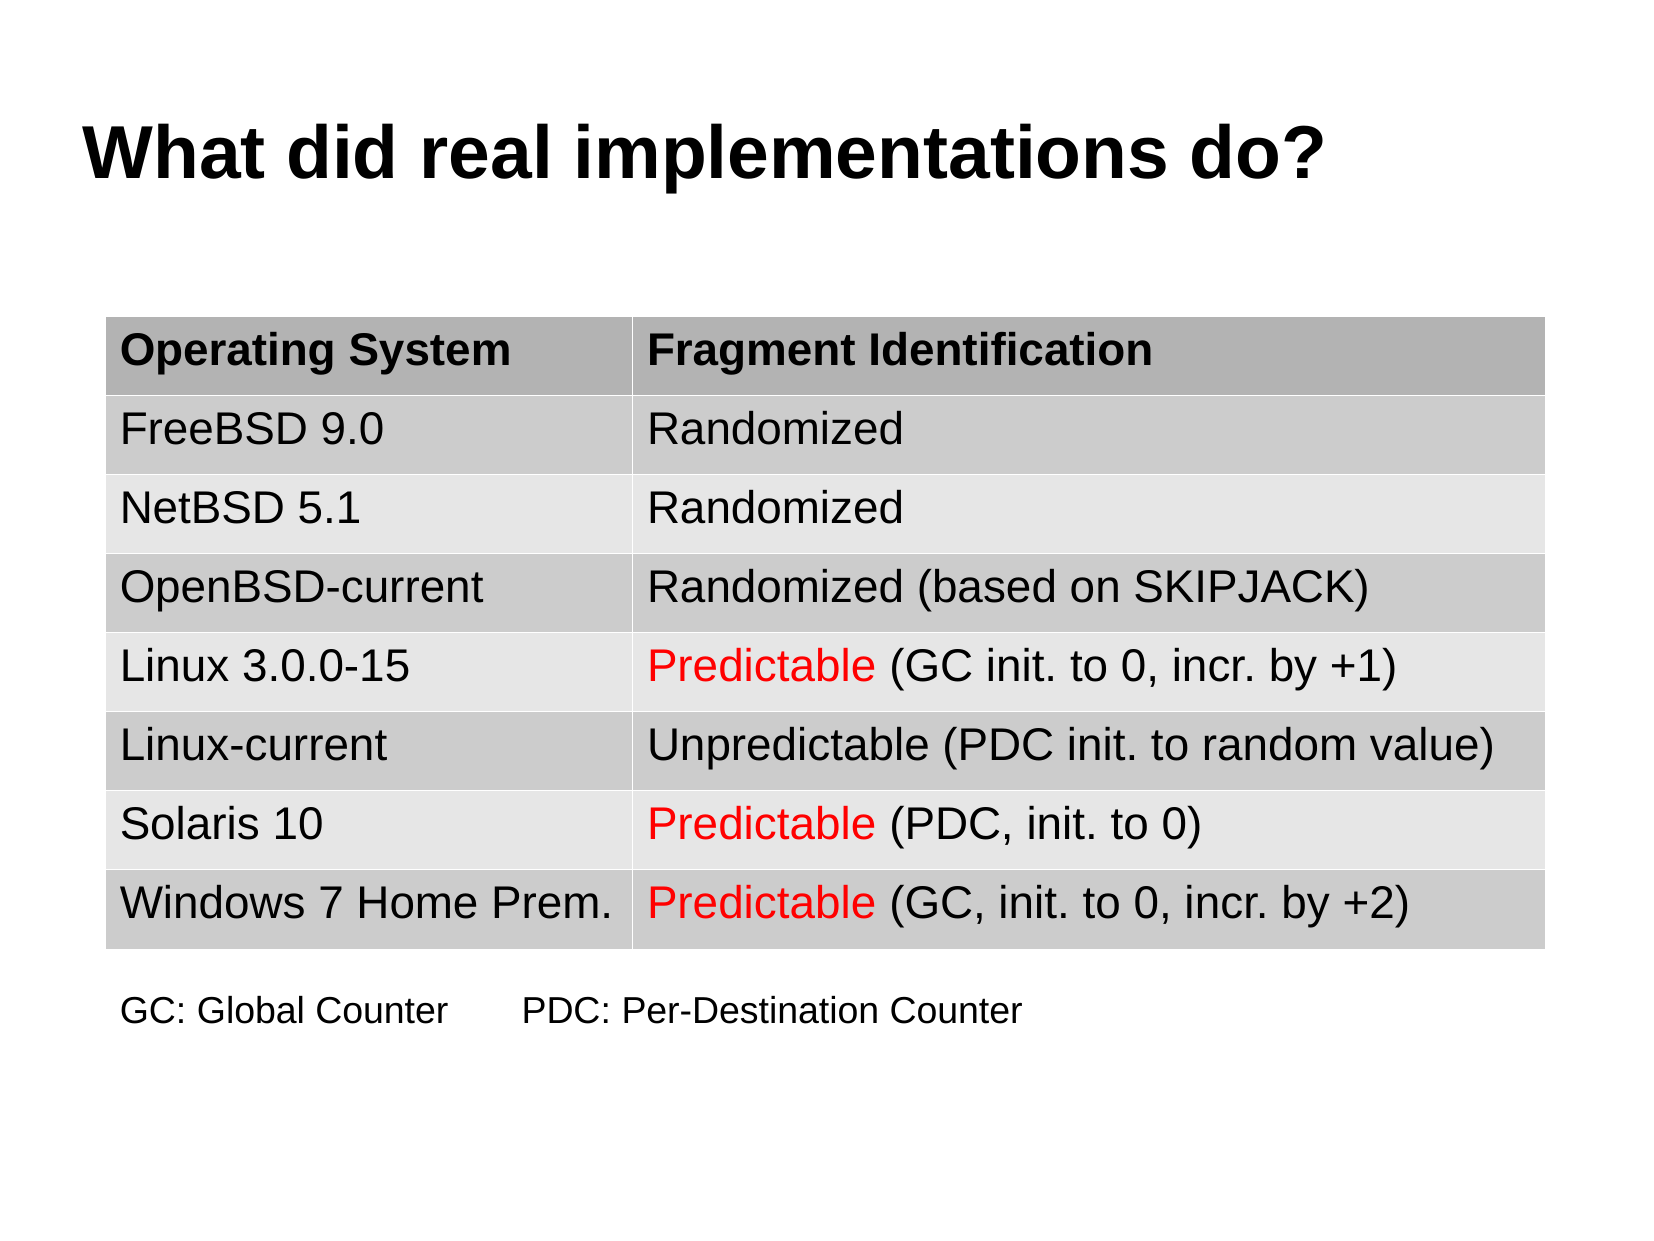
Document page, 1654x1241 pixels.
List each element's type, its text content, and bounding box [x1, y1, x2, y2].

table_cell Solaris 10 [106, 791, 632, 869]
text_box GC: Global Counter PDC: Per-Destination Counter [105, 982, 1039, 1040]
table_cell NetBSD 5.1 [106, 475, 632, 553]
table_cell FreeBSD 9.0 [106, 396, 632, 474]
title What did real implementations do? [82, 56, 1571, 250]
table_cell OpenBSD-current [106, 554, 632, 632]
table_header Fragment Identification [633, 317, 1545, 395]
table_cell Randomized [633, 475, 1545, 553]
table_cell Linux-current [106, 712, 632, 790]
table_cell Windows 7 Home Prem. [106, 870, 632, 949]
table_header Operating System [106, 317, 632, 395]
table_cell Predictable (GC init. to 0, incr. by +1) [633, 633, 1545, 711]
table_cell Predictable (GC, init. to 0, incr. by +2) [633, 870, 1545, 949]
table_cell Randomized (based on SKIPJACK) [633, 554, 1545, 632]
table_cell Unpredictable (PDC init. to random value) [633, 712, 1545, 790]
table_cell Randomized [633, 396, 1545, 474]
table_cell Linux 3.0.0-15 [106, 633, 632, 711]
table_cell Predictable (PDC, init. to 0) [633, 791, 1545, 869]
